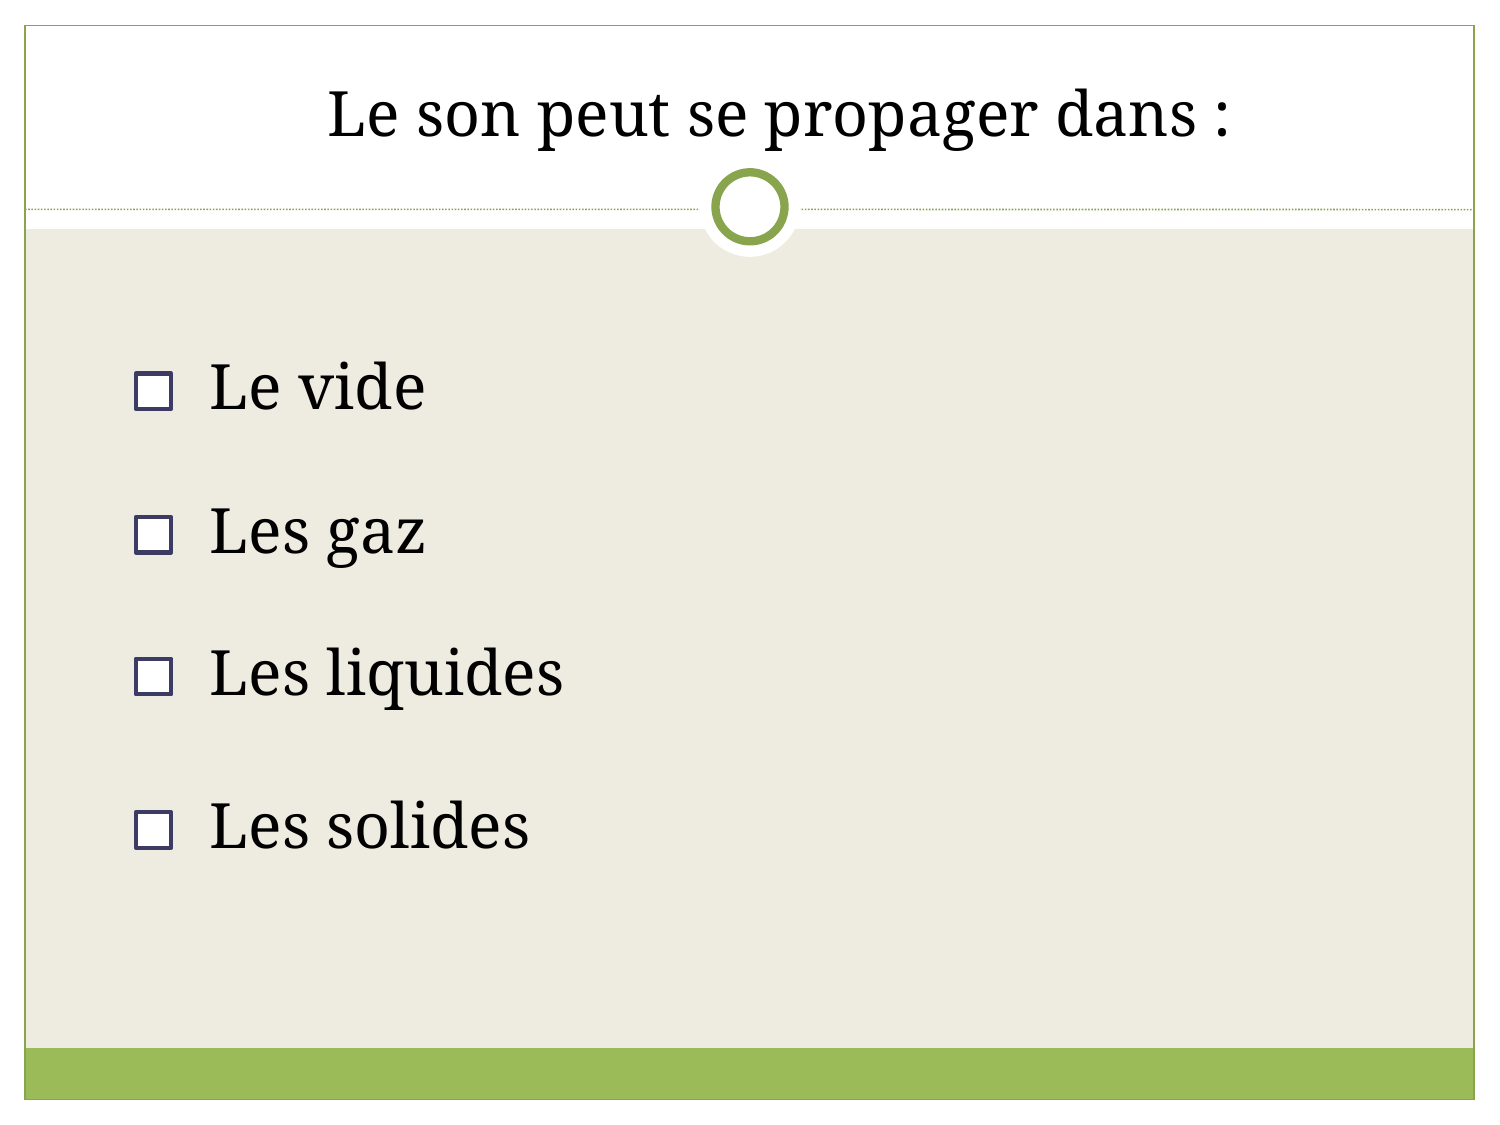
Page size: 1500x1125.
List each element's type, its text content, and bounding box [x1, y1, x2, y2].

text_box [136, 374, 171, 409]
text_box [136, 812, 171, 848]
text_box Les liquides [194, 625, 557, 717]
text_box Les gaz [194, 483, 429, 575]
text_box [136, 517, 171, 553]
text_box Le vide [194, 339, 426, 431]
text_box [136, 659, 171, 694]
text_box Les solides [194, 778, 529, 870]
text_box Le son peut se propager dans : [312, 66, 1189, 158]
